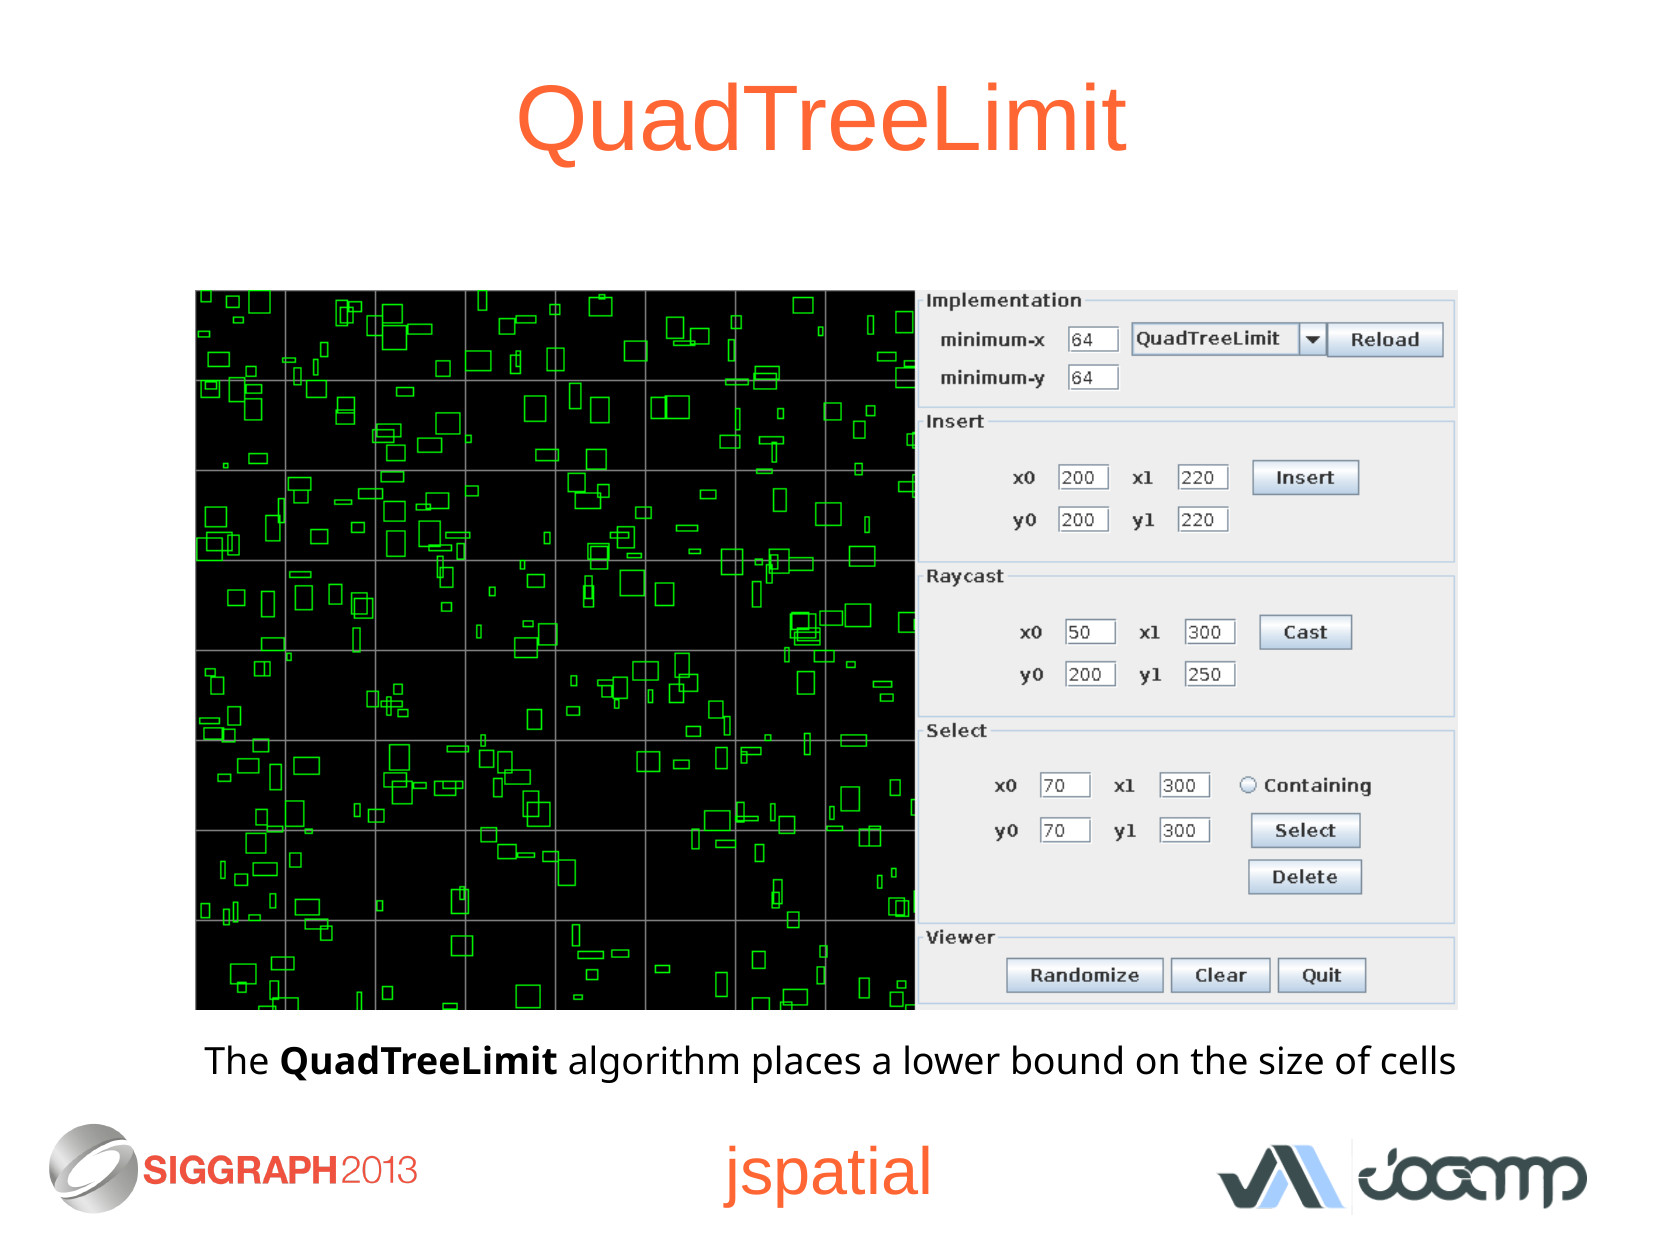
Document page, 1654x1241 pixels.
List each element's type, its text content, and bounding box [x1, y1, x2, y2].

picture [195, 290, 1458, 1010]
picture [1215, 1139, 1587, 1215]
title QuadTreeLimit [68, 49, 1576, 188]
picture [45, 1122, 421, 1215]
title jspatial [642, 1125, 1016, 1217]
text_box The QuadTreeLimit algorithm places a lower bound on the size of cells [189, 1027, 1576, 1086]
